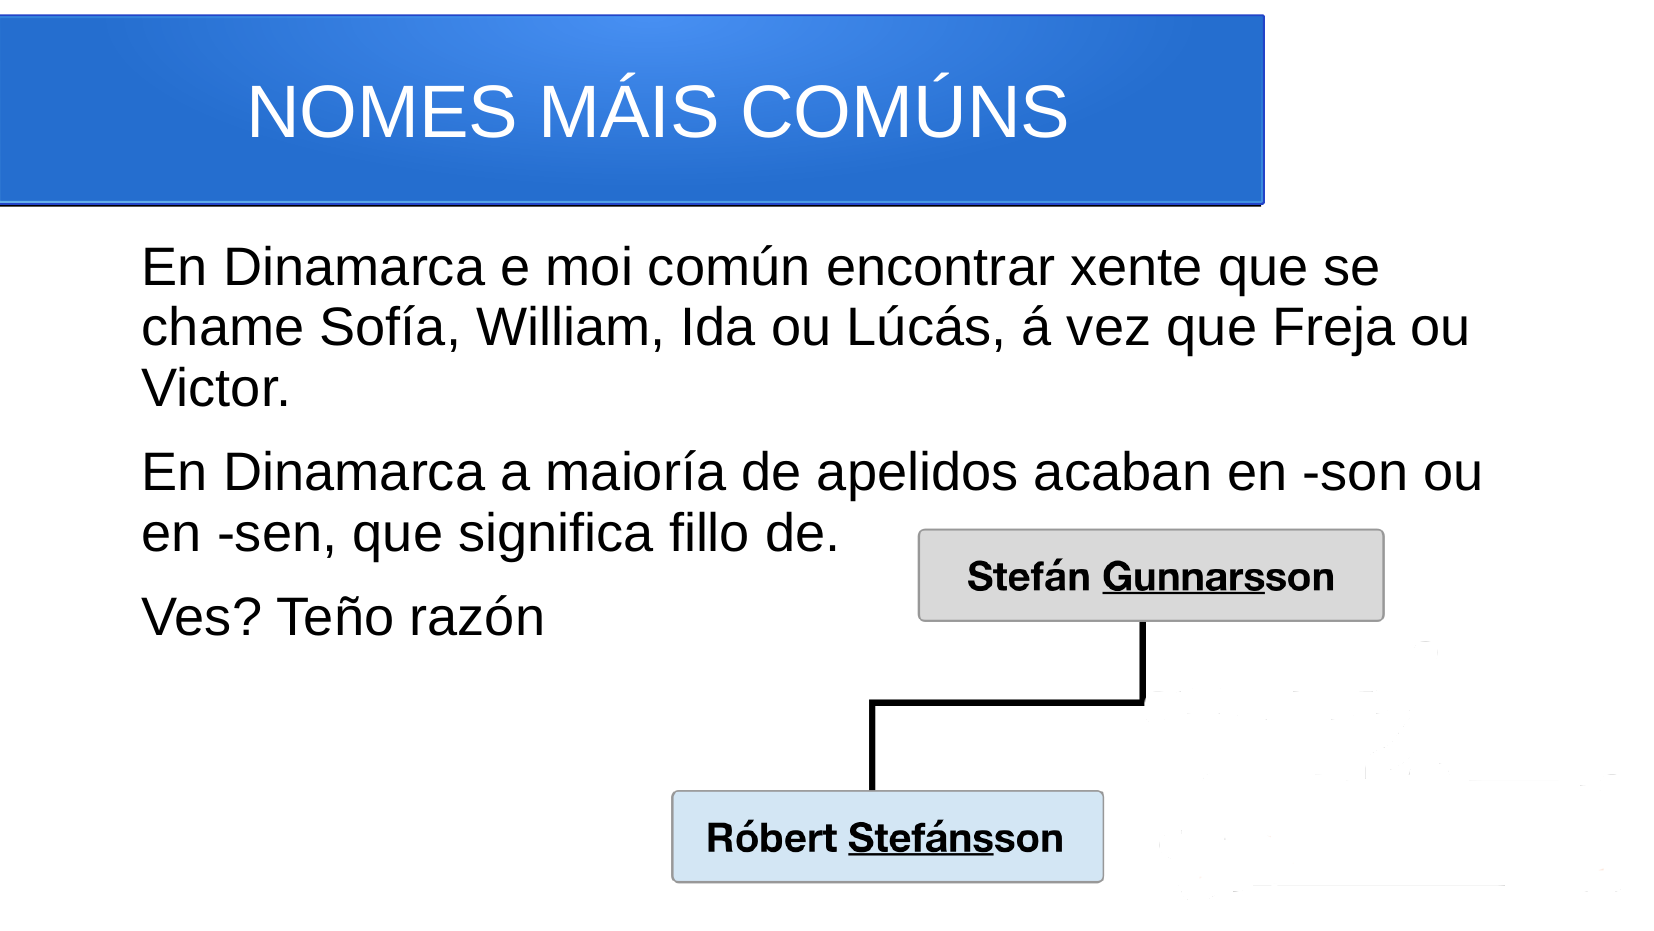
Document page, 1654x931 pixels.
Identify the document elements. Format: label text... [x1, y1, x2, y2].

list En Dinamarca e moi común encontrar xente que se chame Sofía, William, Ida ou Lúcás, á vez que Freja ou Victor. En Dinamarca a maioría de apelidos acaban en -son ou en -sen, que significa fillo de. Ves? Teño razón [70, 236, 1560, 776]
title NOMES MÁIS COMÚNS [82, 35, 1235, 189]
picture [637, 492, 1654, 919]
